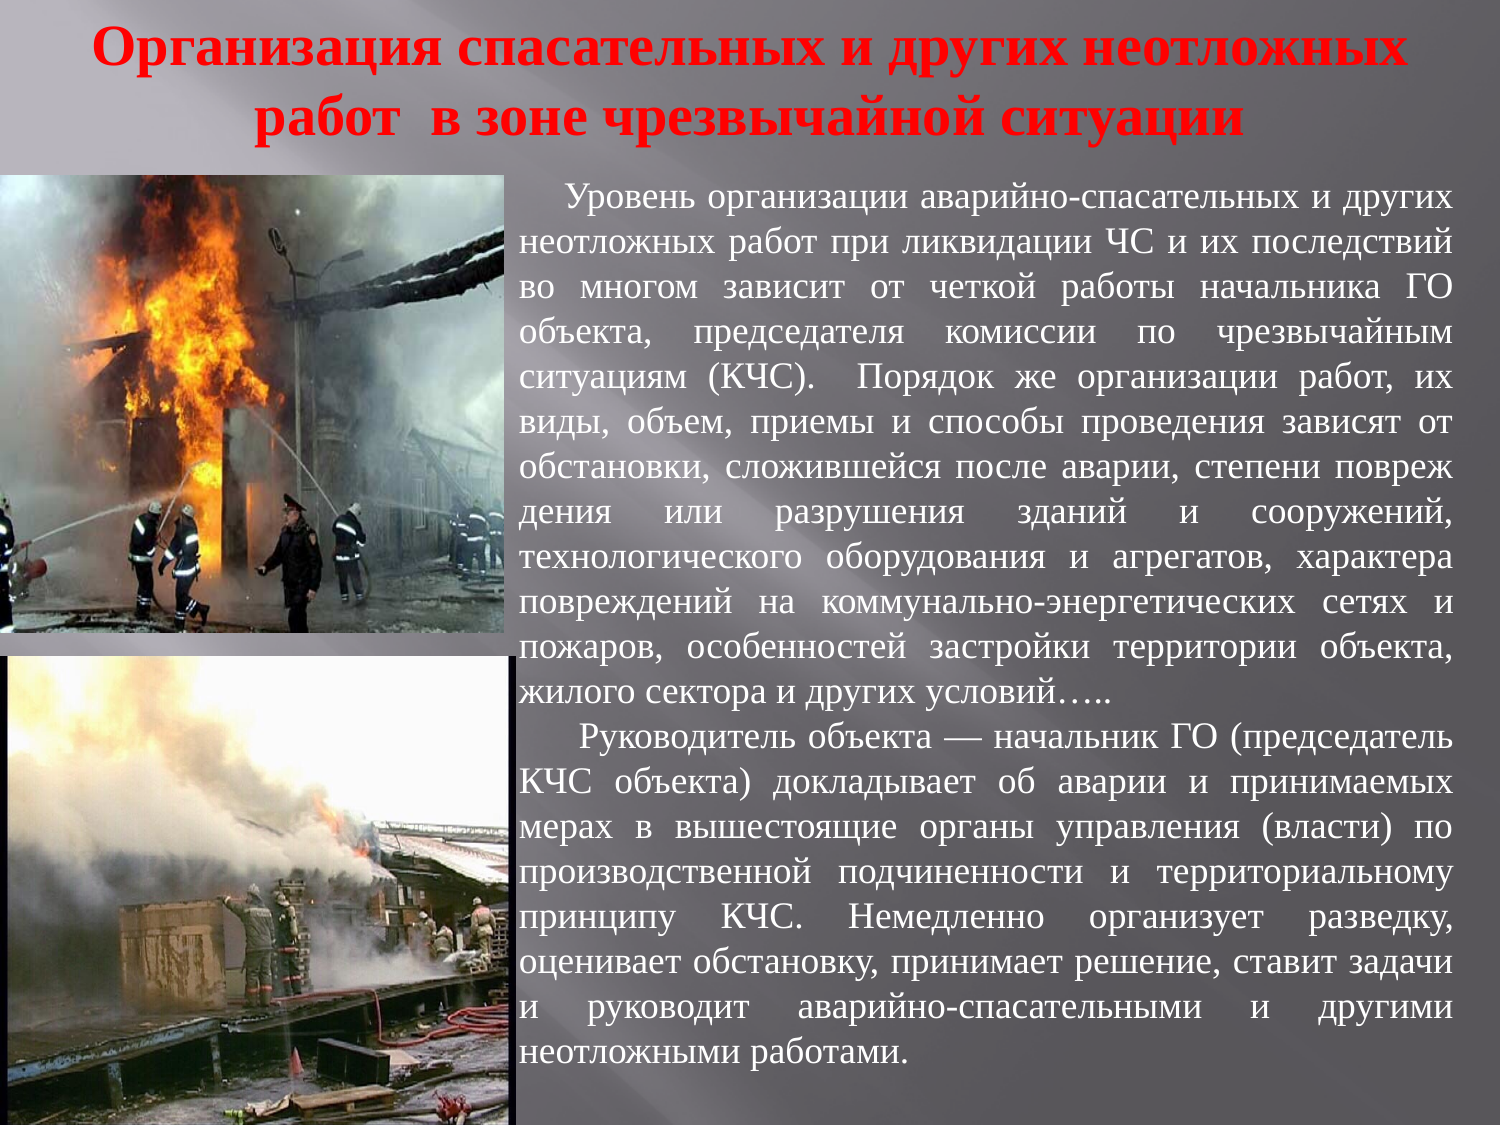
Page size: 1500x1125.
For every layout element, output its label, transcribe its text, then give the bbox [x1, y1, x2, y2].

picture [0, 175, 504, 633]
text_box Уровень организации аварийно-спасательных и других неотложных работ при ликвидации ЧС и их последствий во многом зависит от четкой работы начальника ГО объекта, председателя комиссии по чрезвычайным ситуациям (КЧС). Порядок же организации работ, их виды, объем, приемы и способы проведения зависят от обстановки, сложившейся после аварии, степени повреж­дения или разрушения зданий и сооружений, технологического оборудования и агрегатов, характера повреждений на коммунально-энер­гетических сетях и пожаров, особенностей за­стройки территории объекта, жилого сектора и других условий….. Руководитель объекта — начальник ГО (председатель КЧС объекта) докладыва­ет об аварии и принимаемых мерах в вышестоящие органы управления (власти) по производственной подчиненнос­ти и территориальному принципу КЧС. Немедленно организует раз­ведку, оценивает обстановку, принимает решение, ставит задачи и ру­ководит аварийно-спасательными и другими неотложными работами. [503, 164, 1477, 1125]
picture [0, 656, 516, 1125]
text_box Организация спасательных и других неотложных работ в зоне чрезвычайной ситуации [35, 0, 1465, 157]
